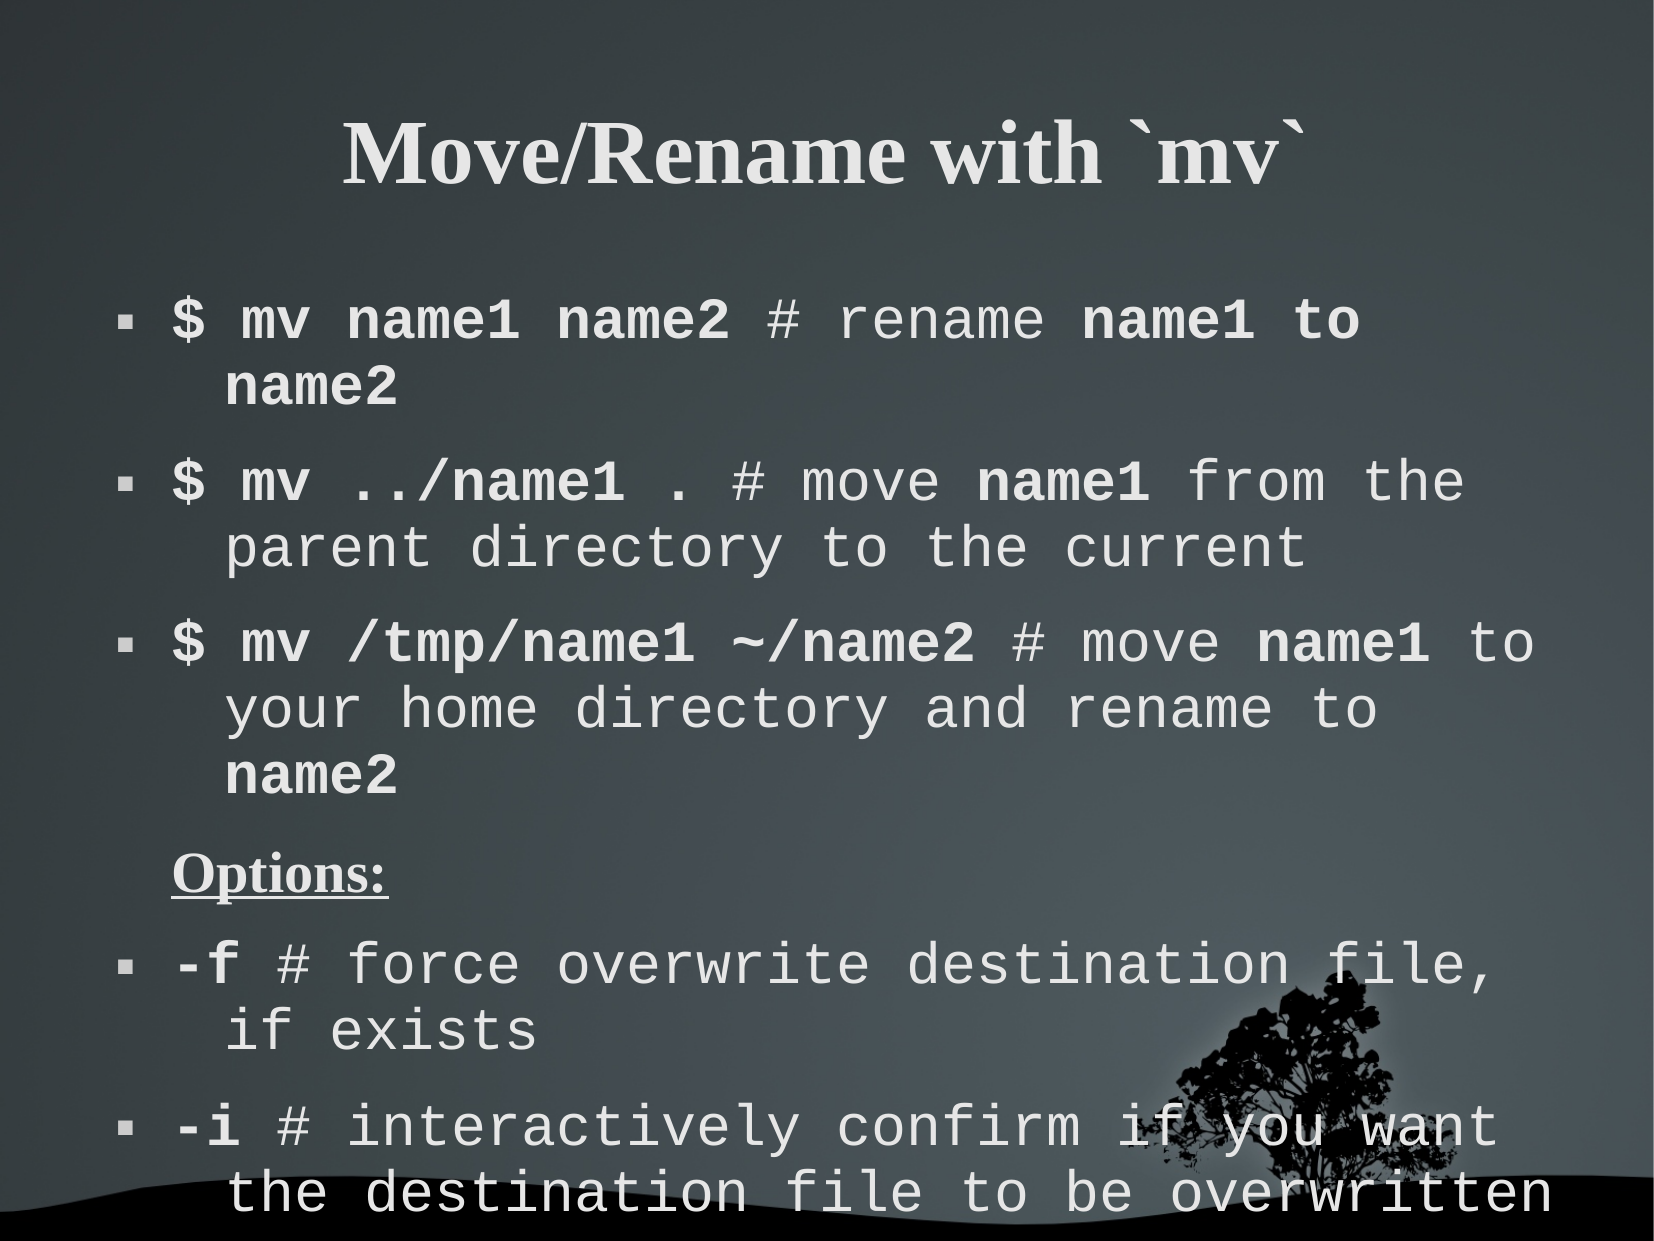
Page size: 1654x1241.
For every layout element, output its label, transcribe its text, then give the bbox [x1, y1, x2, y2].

list $ mv name1 name2 # rename name1 to name2 $ mv ../name1 . # move name1 from the parent directory to the current $ mv /tmp/name1 ~/name2 # move name1 to your home directory and rename to name2 Options: -f # force overwrite destination file, if exists -i # interactively confirm if you want the destination file to be overwritten [82, 290, 1571, 1232]
title Move/Rename with `mv` [82, 49, 1571, 257]
picture [0, 0, 1654, 1241]
